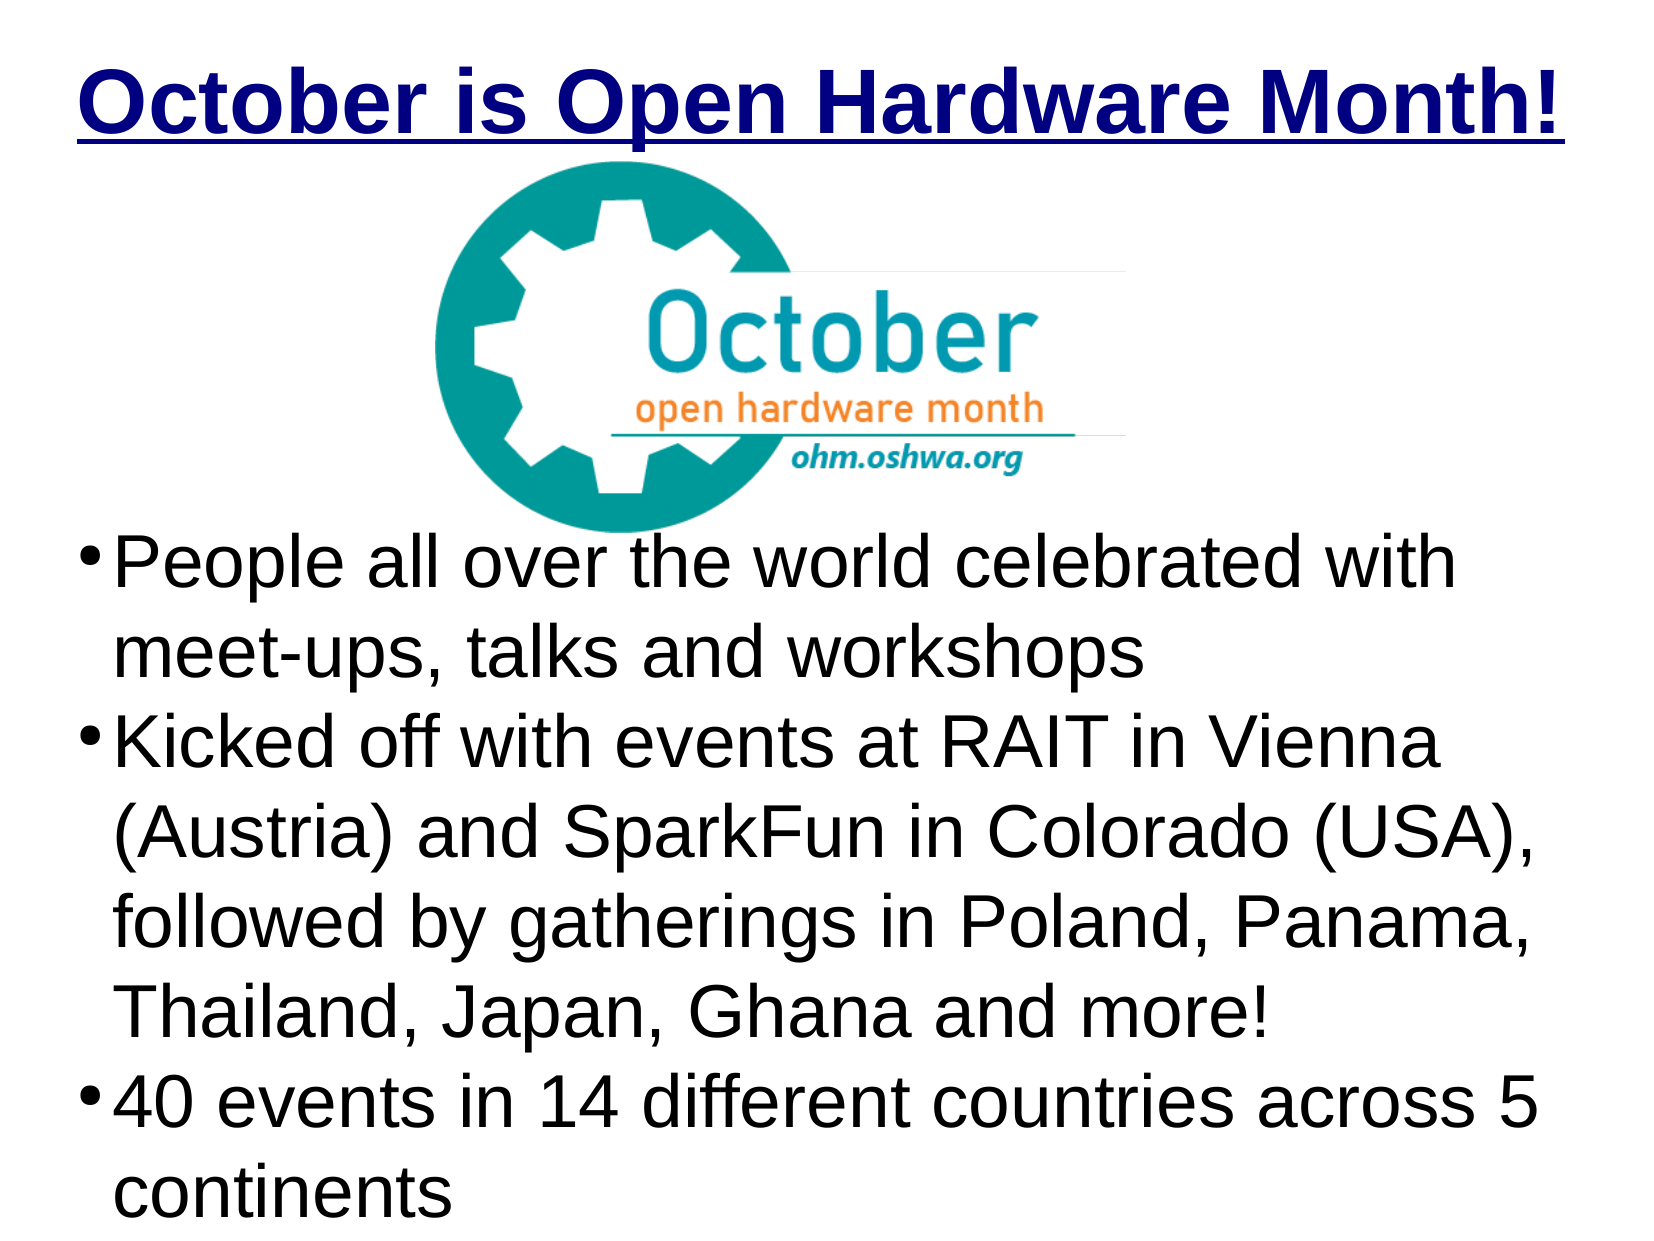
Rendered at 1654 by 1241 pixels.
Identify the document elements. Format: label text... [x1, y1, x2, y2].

picture [435, 161, 1126, 533]
text_box October is Open Hardware Month! People all over the world celebrated with meet-ups, talks and workshops Kicked off with events at RAIT in Vienna (Austria) and SparkFun in Colorado (USA), followed by gatherings in Poland, Panama, Thailand, Japan, Ghana and more! 40 events in 14 different countries across 5 continents [76, 329, 1565, 945]
